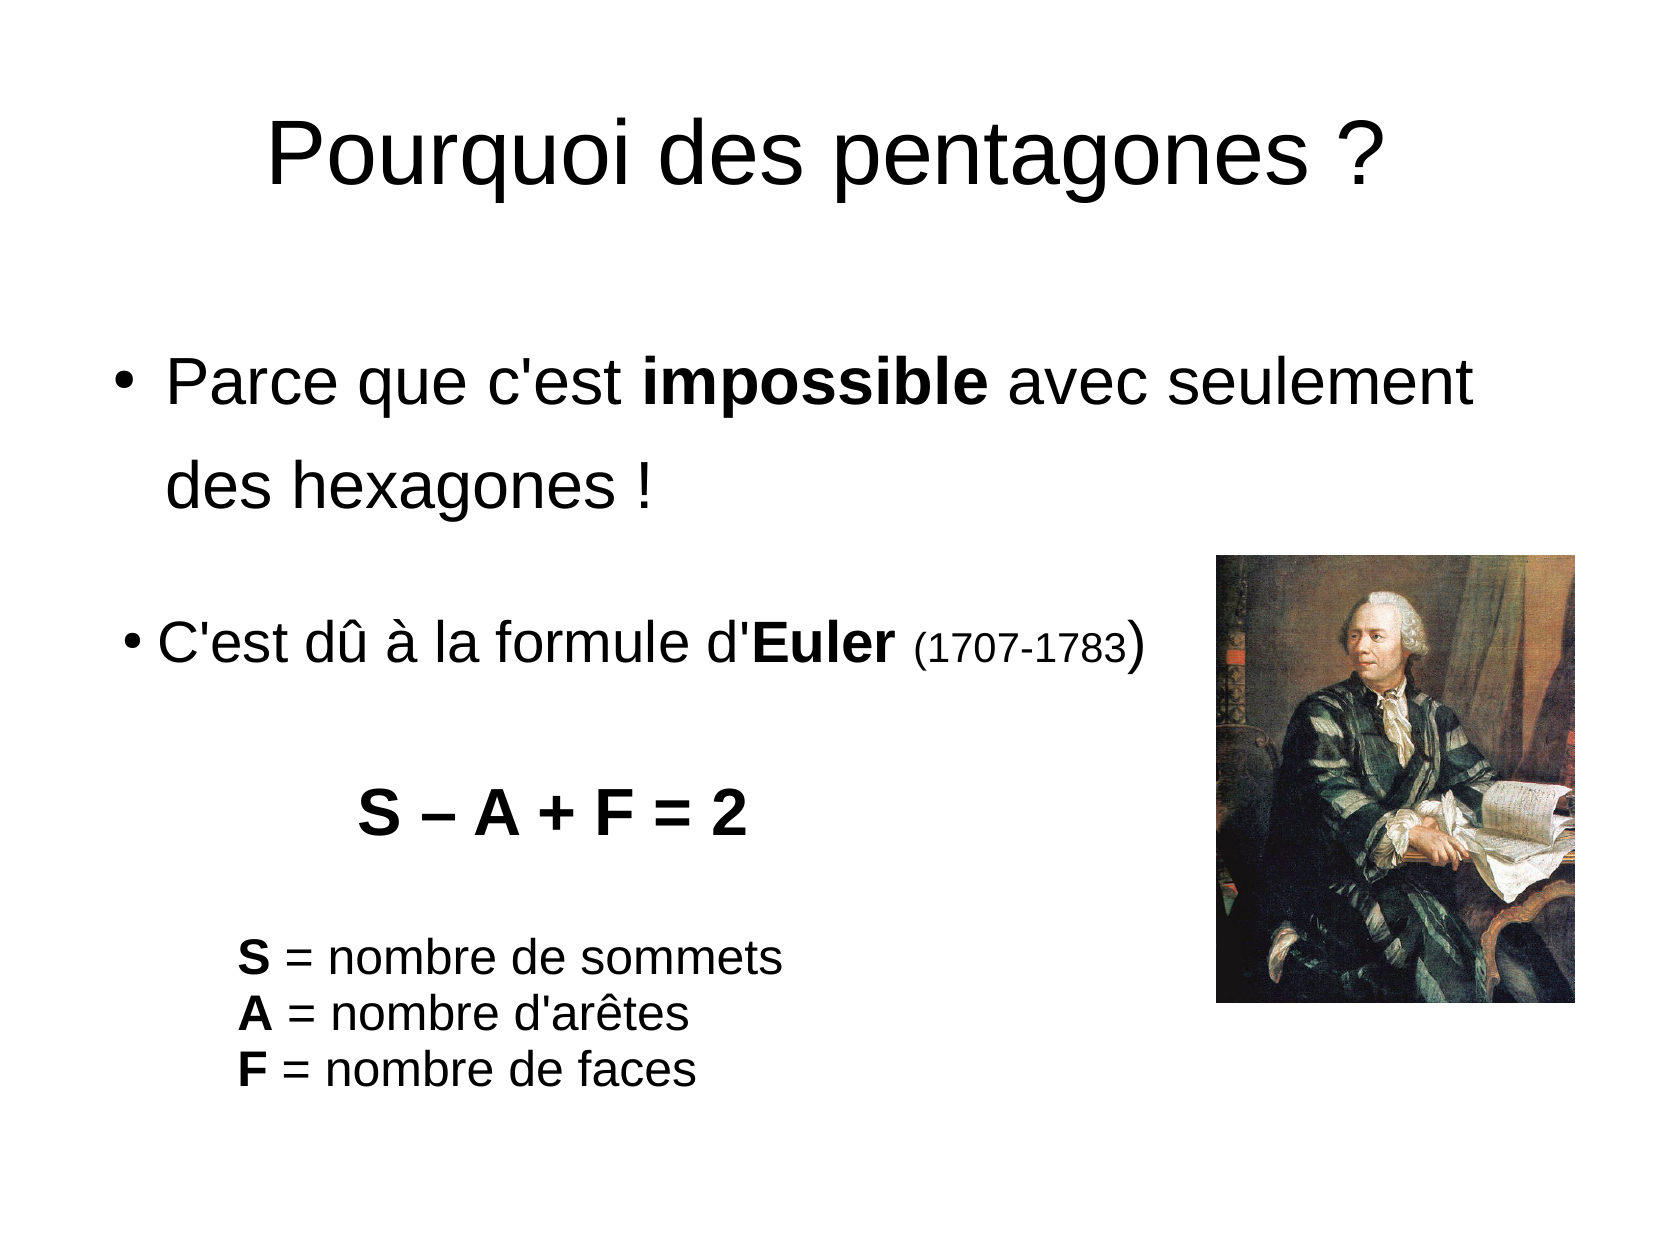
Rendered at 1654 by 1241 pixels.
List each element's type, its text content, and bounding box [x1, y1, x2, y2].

list Parce que c'est impossible avec seulement des hexagones ! [94, 343, 1583, 556]
title Pourquoi des pentagones ? [82, 49, 1571, 257]
picture [1216, 555, 1575, 1003]
text_box S = nombre de sommets A = nombre d'arêtes F = nombre de faces [151, 922, 1004, 1106]
text_box S – A + F = 2 [342, 767, 804, 867]
text_box C'est dû à la formule d'Euler (1707-1783) [107, 602, 1162, 683]
